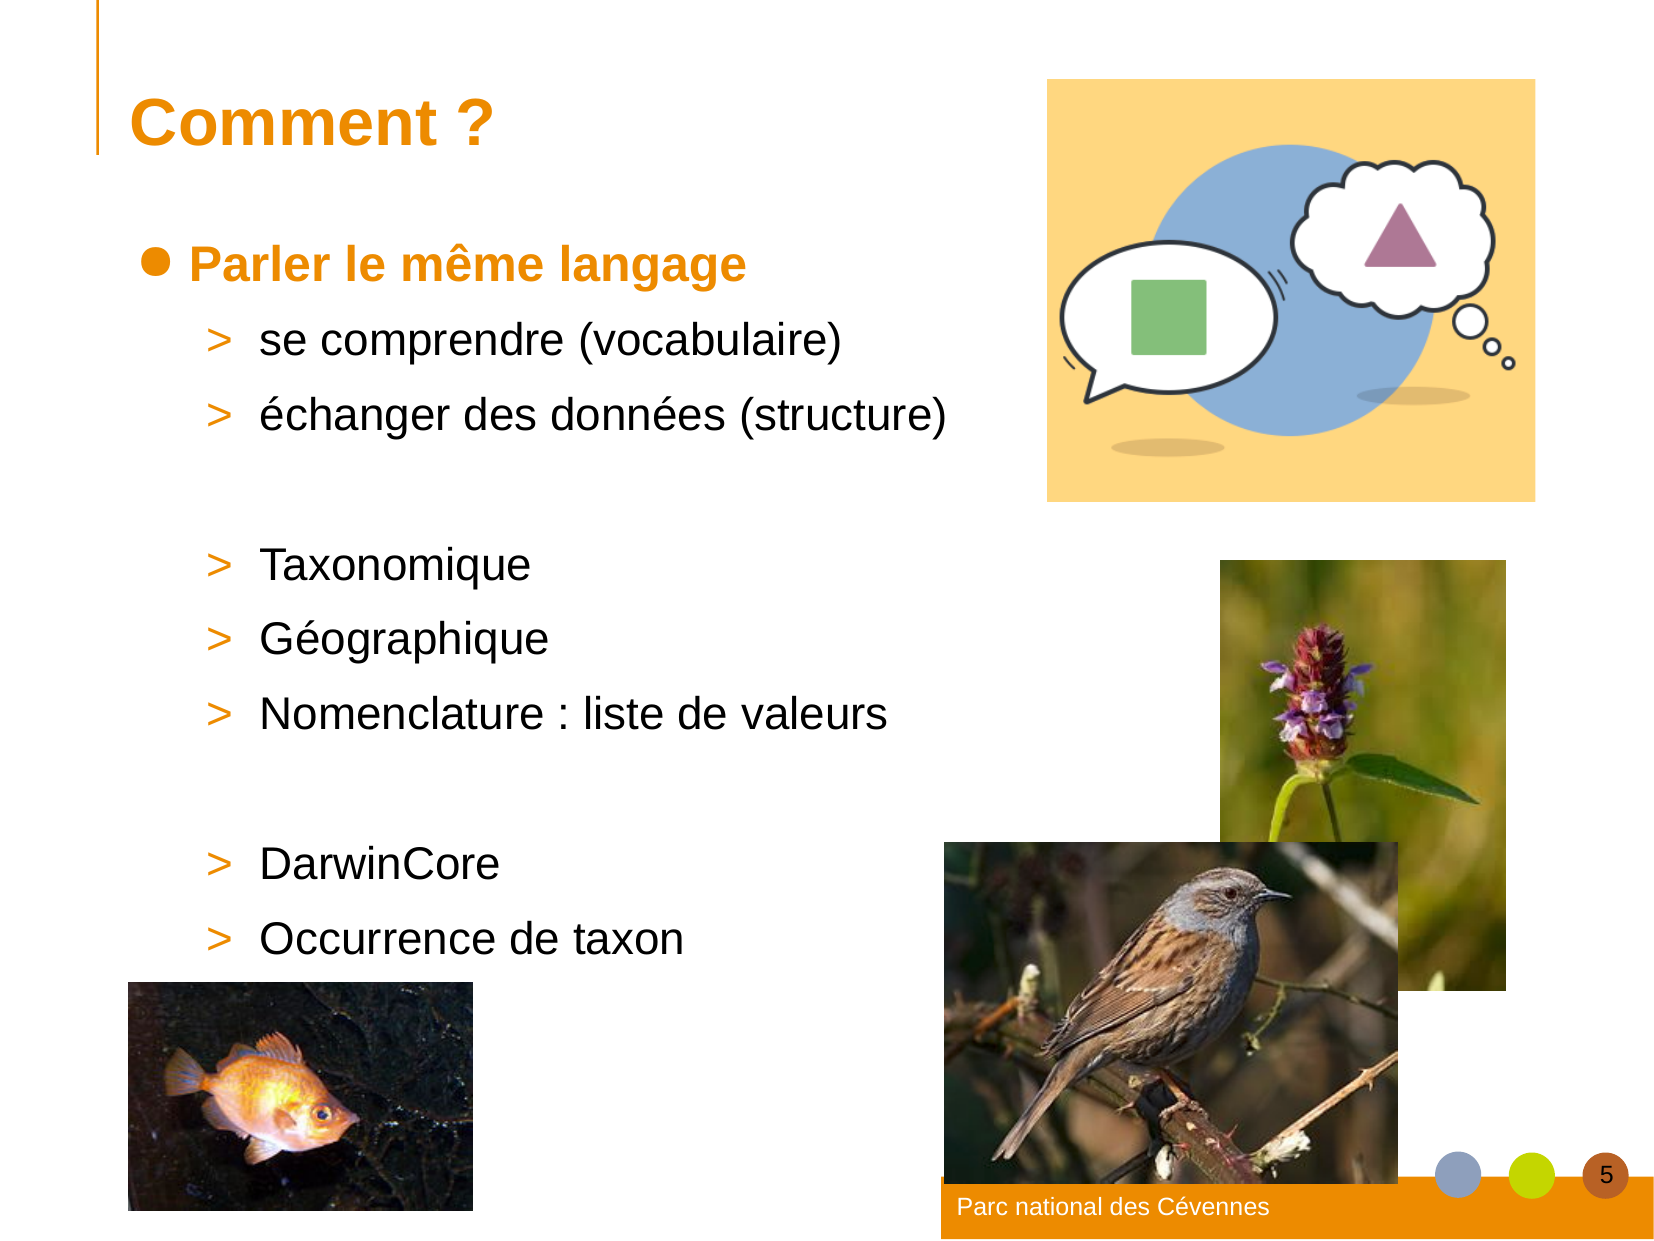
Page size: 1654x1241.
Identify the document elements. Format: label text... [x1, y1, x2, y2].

title Comment ? [129, 11, 1619, 160]
picture [1047, 79, 1536, 502]
list Parler le même langage se comprendre (vocabulaire) échanger des données (structure) Taxonomique Géographique Nomenclature : liste de valeurs DarwinCore Occurrence de taxon [118, 236, 1625, 965]
picture [128, 982, 473, 1211]
picture [944, 560, 1506, 1184]
